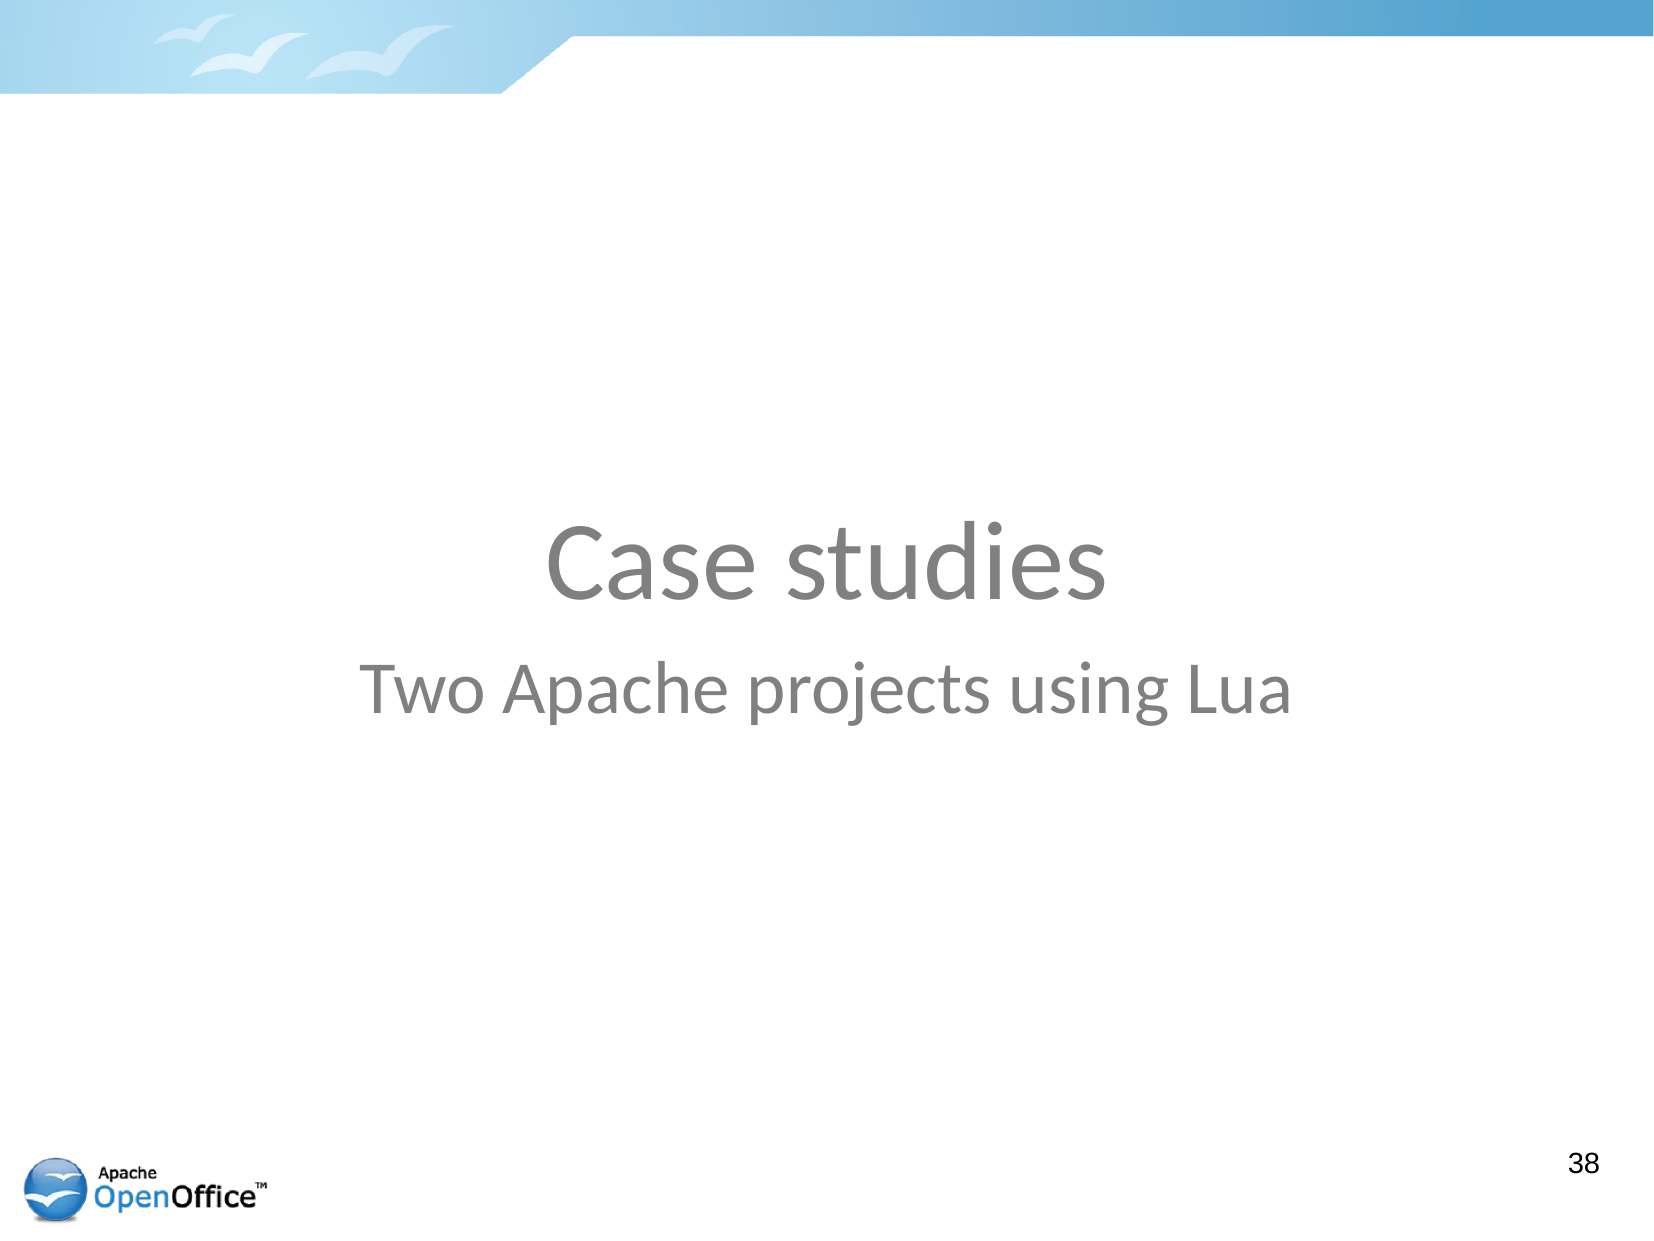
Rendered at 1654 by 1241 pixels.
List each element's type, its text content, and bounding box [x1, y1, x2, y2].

list Case studies Two Apache projects using Lua [82, 372, 1571, 968]
picture [0, 0, 1654, 1241]
